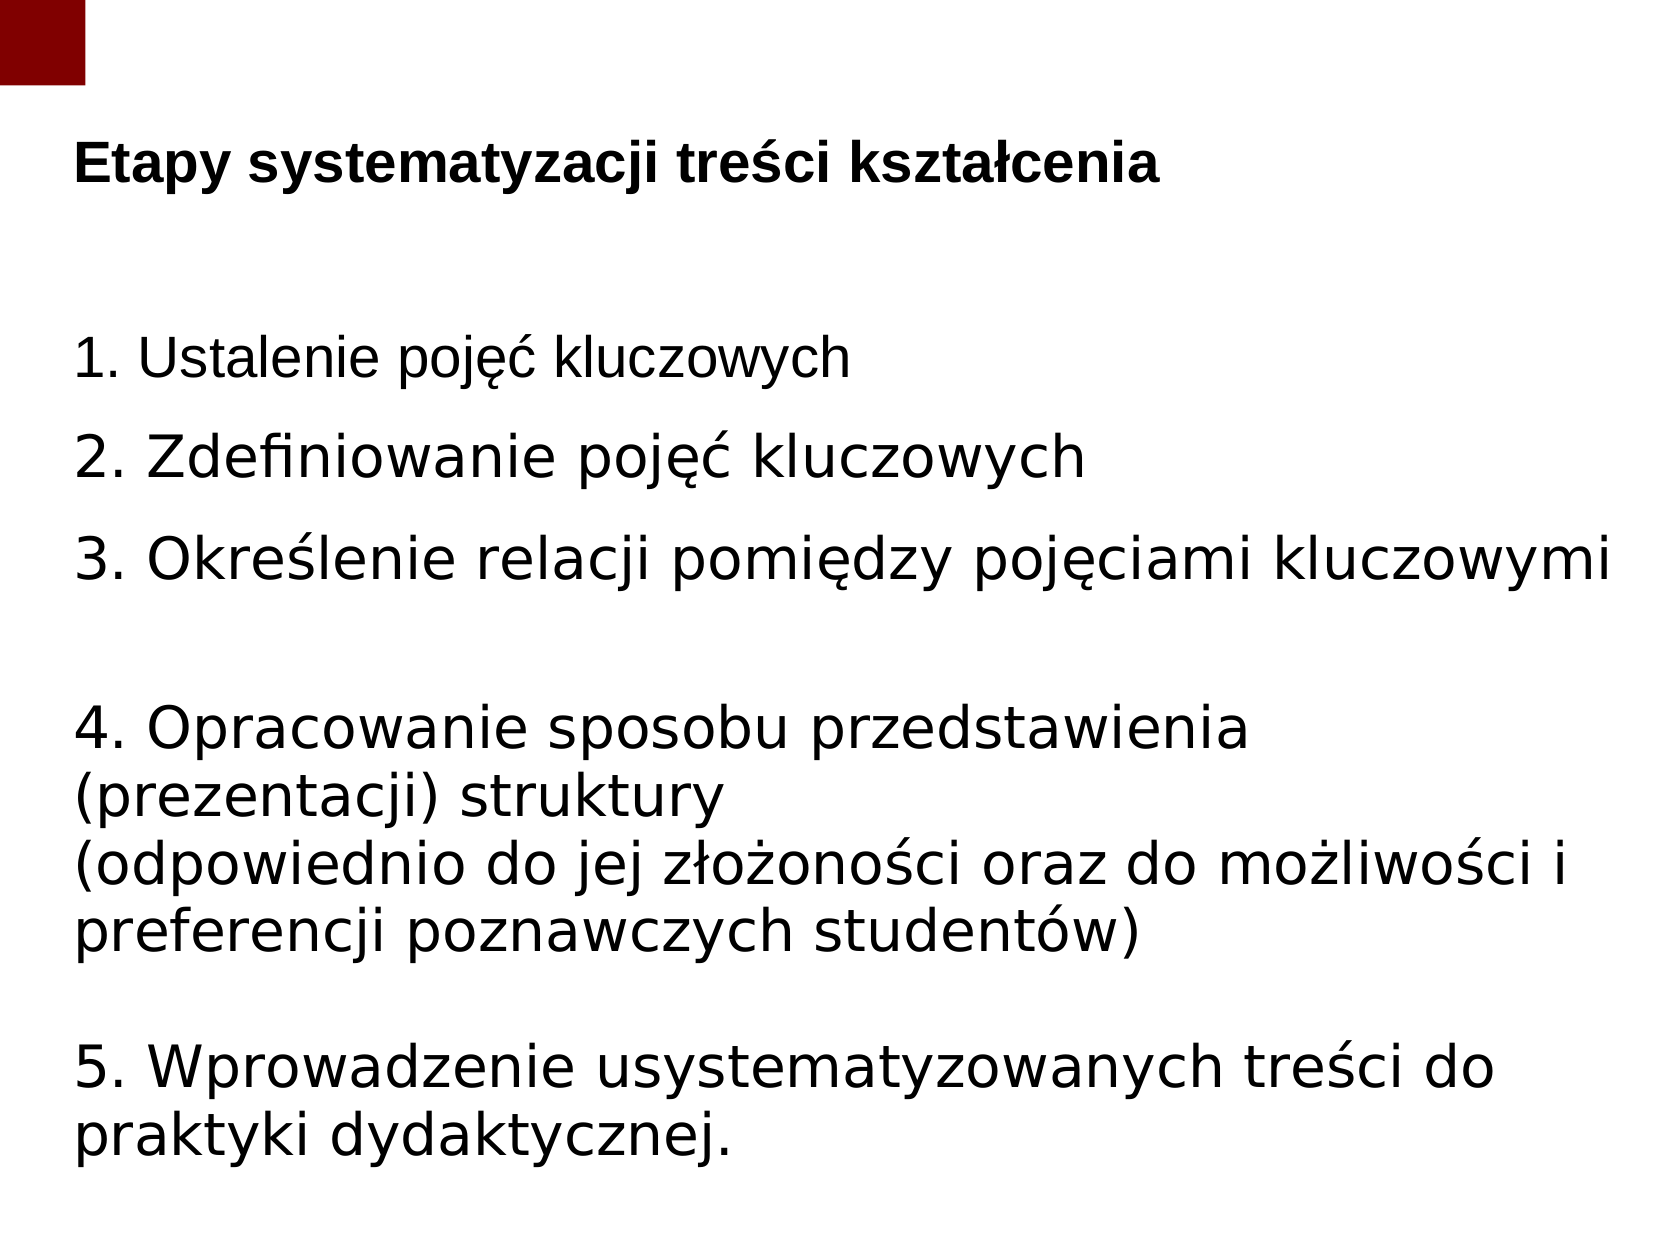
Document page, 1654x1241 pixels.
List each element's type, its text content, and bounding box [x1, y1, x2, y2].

text_box Etapy systematyzacji treści kształcenia 1. Ustalenie pojęć kluczowych 2. Zdefiniowanie pojęć kluczowych 3. Określenie relacji pomiędzy pojęciami kluczowymi 4. Opracowanie sposobu przedstawienia (prezentacji) struktury (odpowiednio do jej złożoności oraz do możliwości i preferencji poznawczych studentów) 5. Wprowadzenie usystematyzowanych treści do praktyki dydaktycznej. [58, 90, 1634, 1223]
text_box [0, 0, 86, 86]
